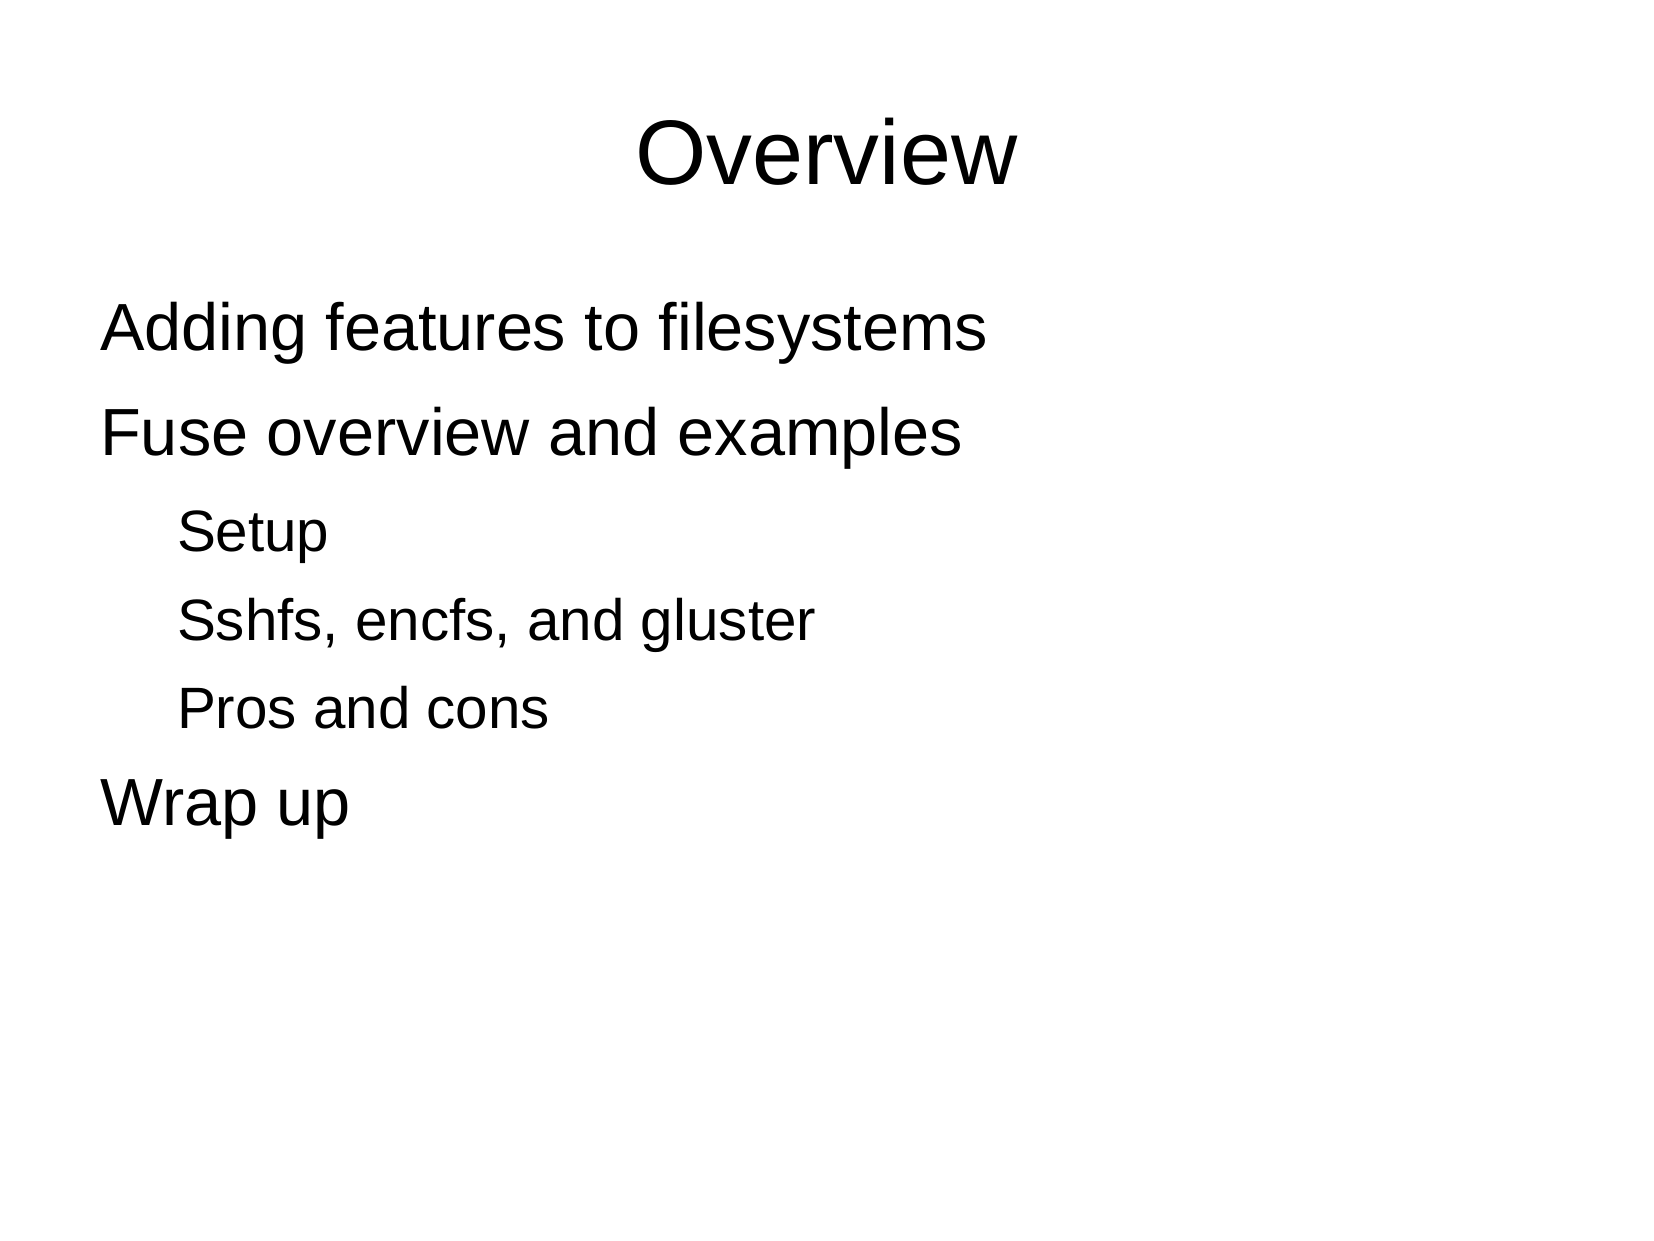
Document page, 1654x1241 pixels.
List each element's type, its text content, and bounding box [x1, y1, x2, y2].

title Overview [82, 56, 1571, 250]
list Adding features to filesystems Fuse overview and examples Setup Sshfs, encfs, and gluster Pros and cons Wrap up [82, 290, 1571, 1094]
